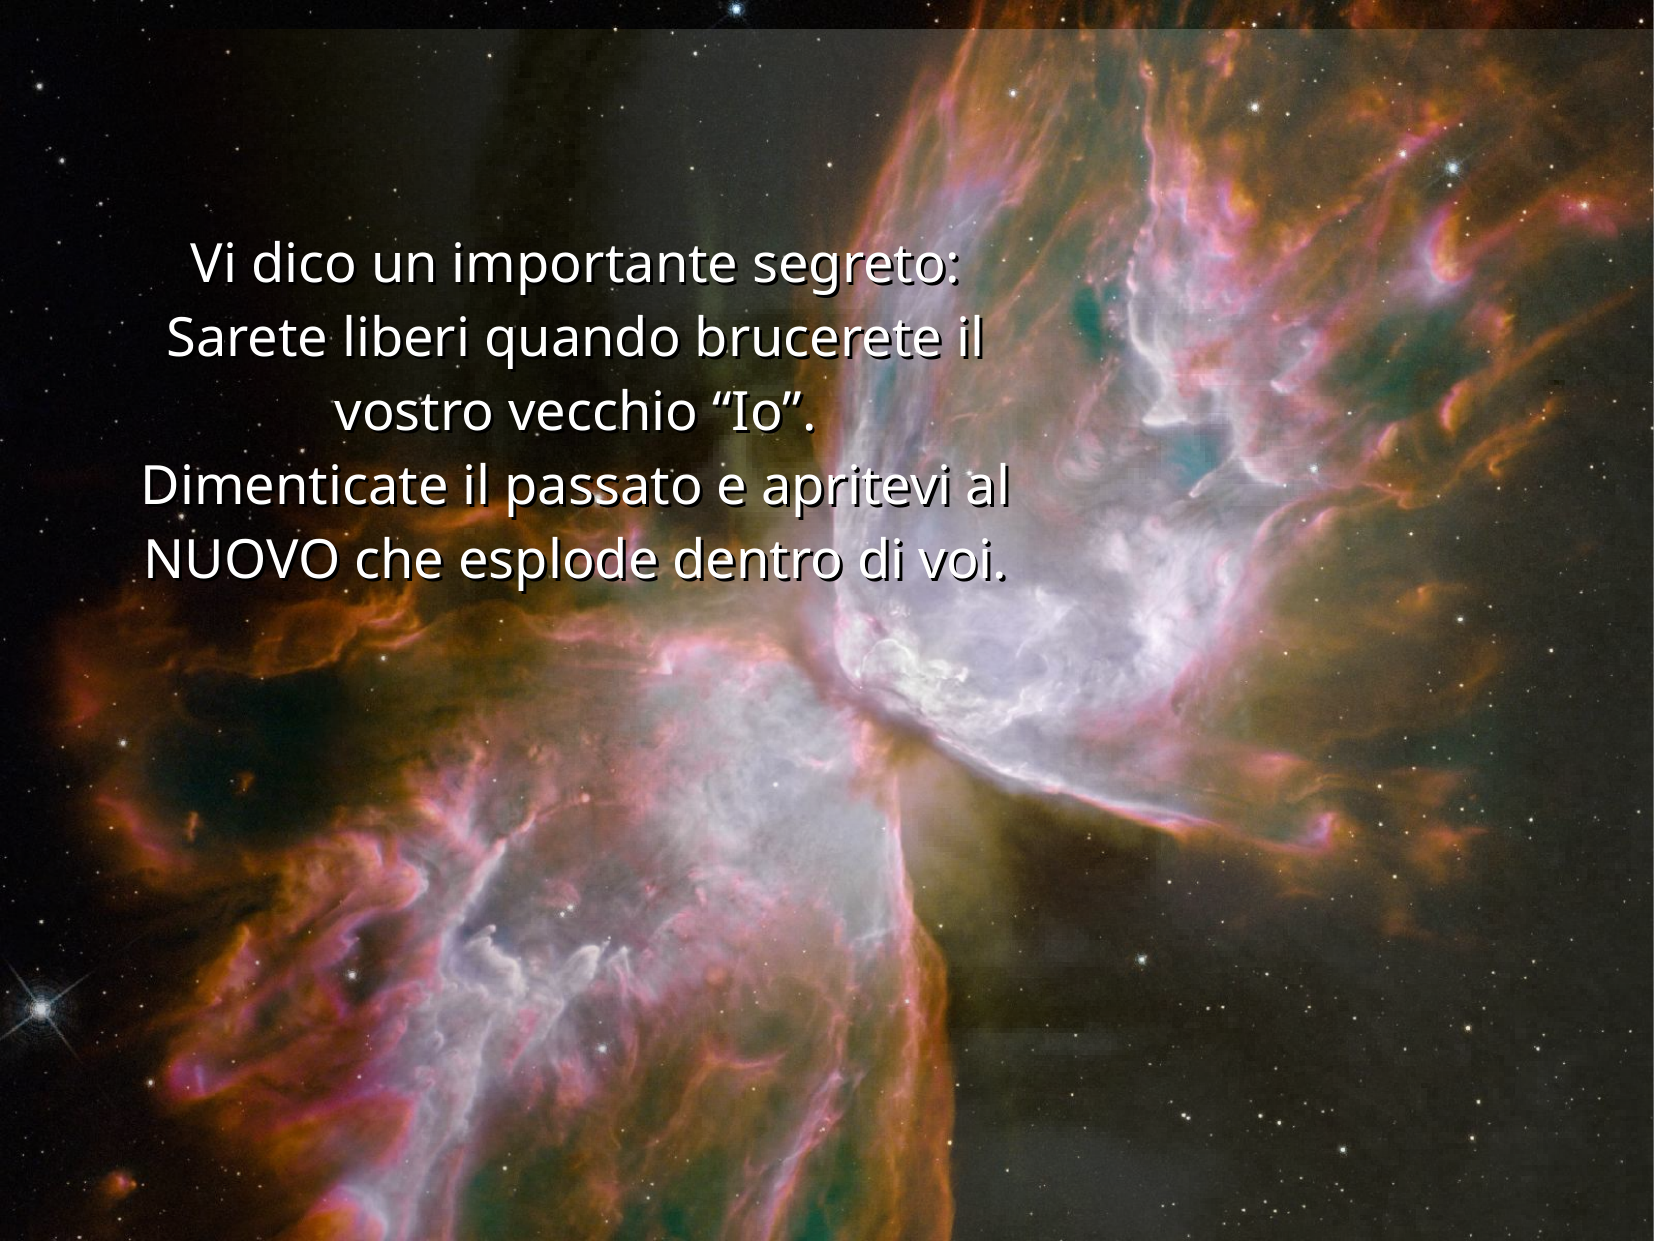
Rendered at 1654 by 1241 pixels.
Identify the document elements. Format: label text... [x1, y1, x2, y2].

title Vi dico un importante segreto: Sarete liberi quando brucerete il vostro vecchio “Io”. Dimenticate il passato e apritevi al NUOVO che esplode dentro di voi. [118, 198, 1034, 621]
picture [0, 0, 1654, 1241]
